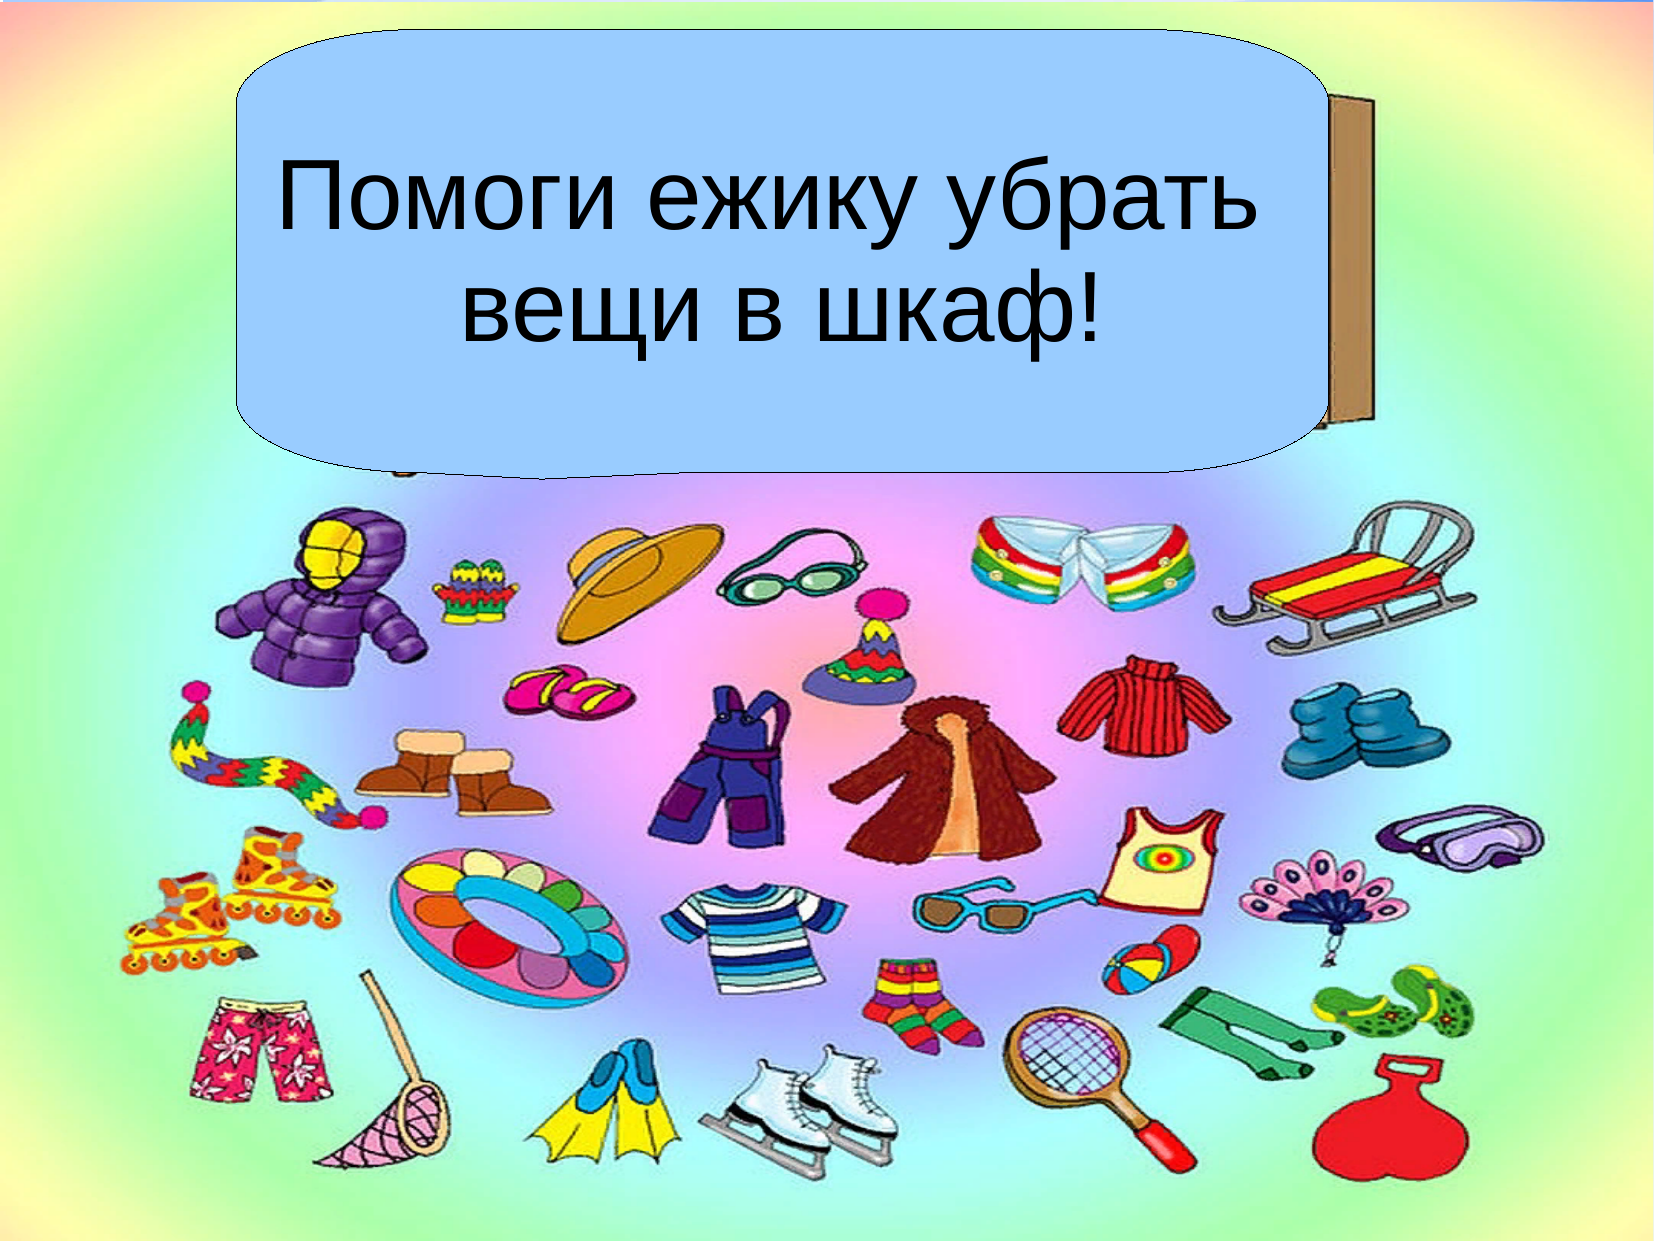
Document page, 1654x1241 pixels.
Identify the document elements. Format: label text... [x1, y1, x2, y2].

picture [0, 0, 1654, 1241]
text_box Помоги ежику убрать вещи в шкаф! [236, 29, 1329, 480]
